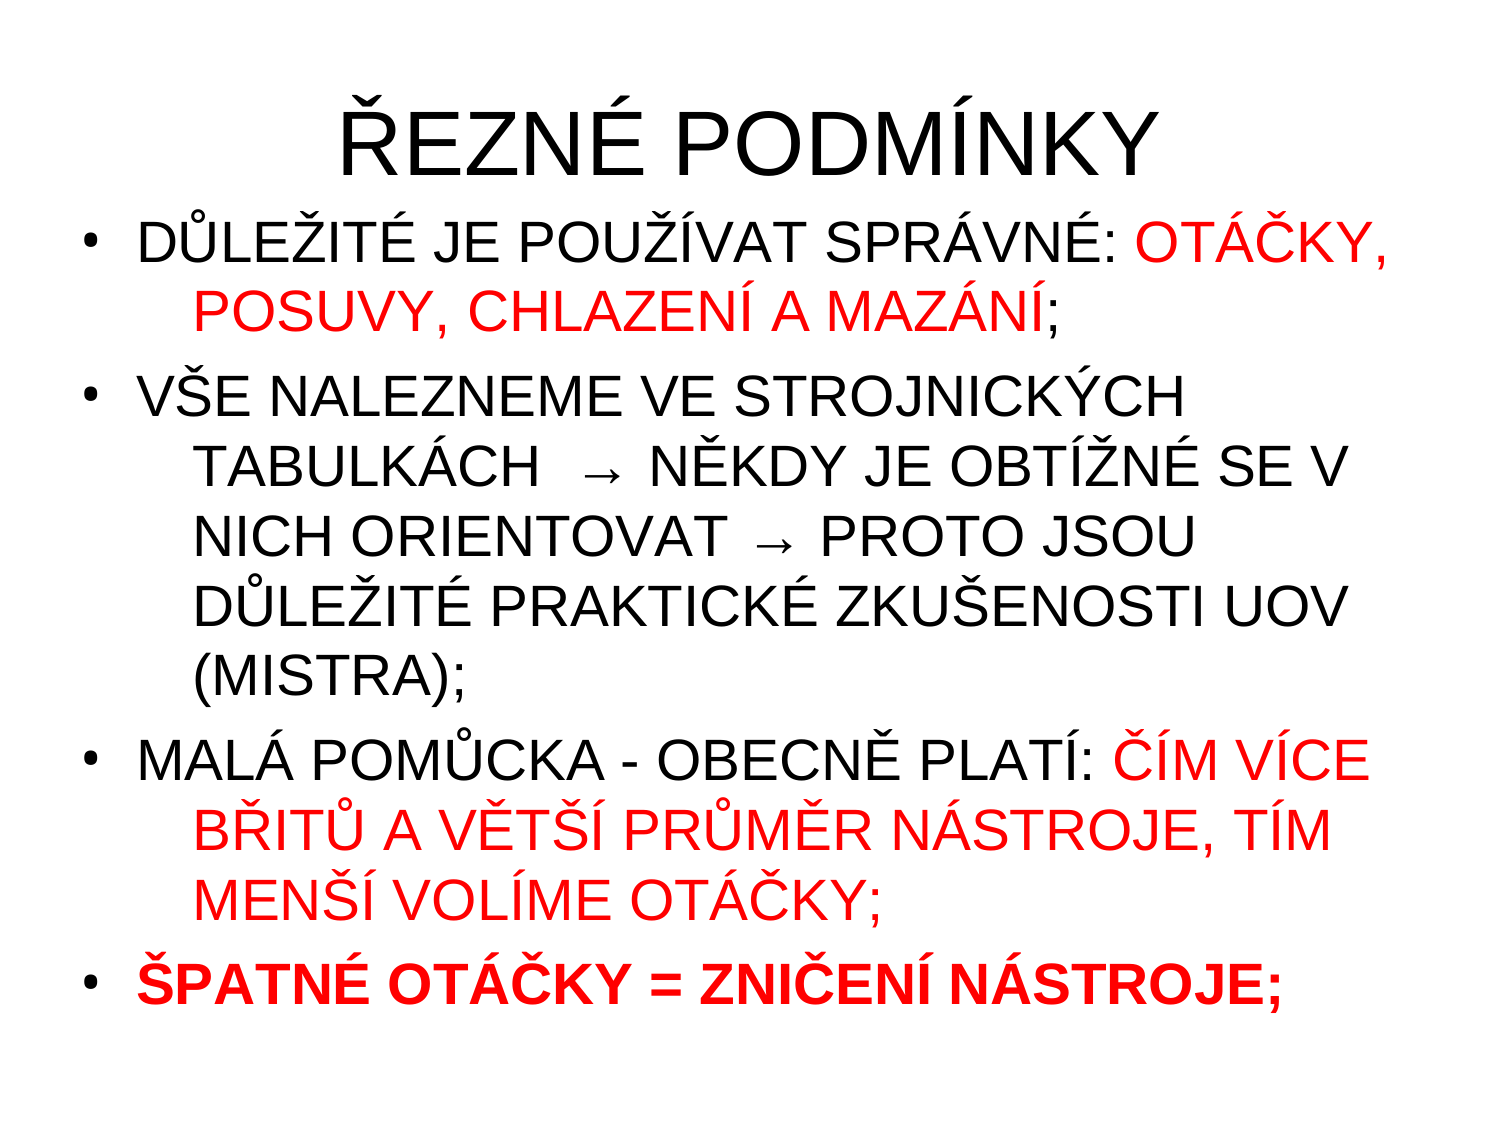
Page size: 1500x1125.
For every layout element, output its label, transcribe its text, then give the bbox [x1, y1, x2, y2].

list DŮLEŽITÉ JE POUŽÍVAT SPRÁVNÉ: OTÁČKY, POSUVY, CHLAZENÍ A MAZÁNÍ; VŠE NALEZNEME VE STROJNICKÝCH TABULKÁCH → NĚKDY JE OBTÍŽNÉ SE V NICH ORIENTOVAT → PROTO JSOU DŮLEŽITÉ PRAKTICKÉ ZKUŠENOSTI UOV (MISTRA); MALÁ POMŮCKA - OBECNĚ PLATÍ: ČÍM VÍCE BŘITŮ A VĚTŠÍ PRŮMĚR NÁSTROJE, TÍM MENŠÍ VOLÍME OTÁČKY; ŠPATNÉ OTÁČKY = ZNIČENÍ NÁSTROJE; [64, 196, 1459, 1083]
title ŘEZNÉ PODMÍNKY [75, 45, 1426, 196]
